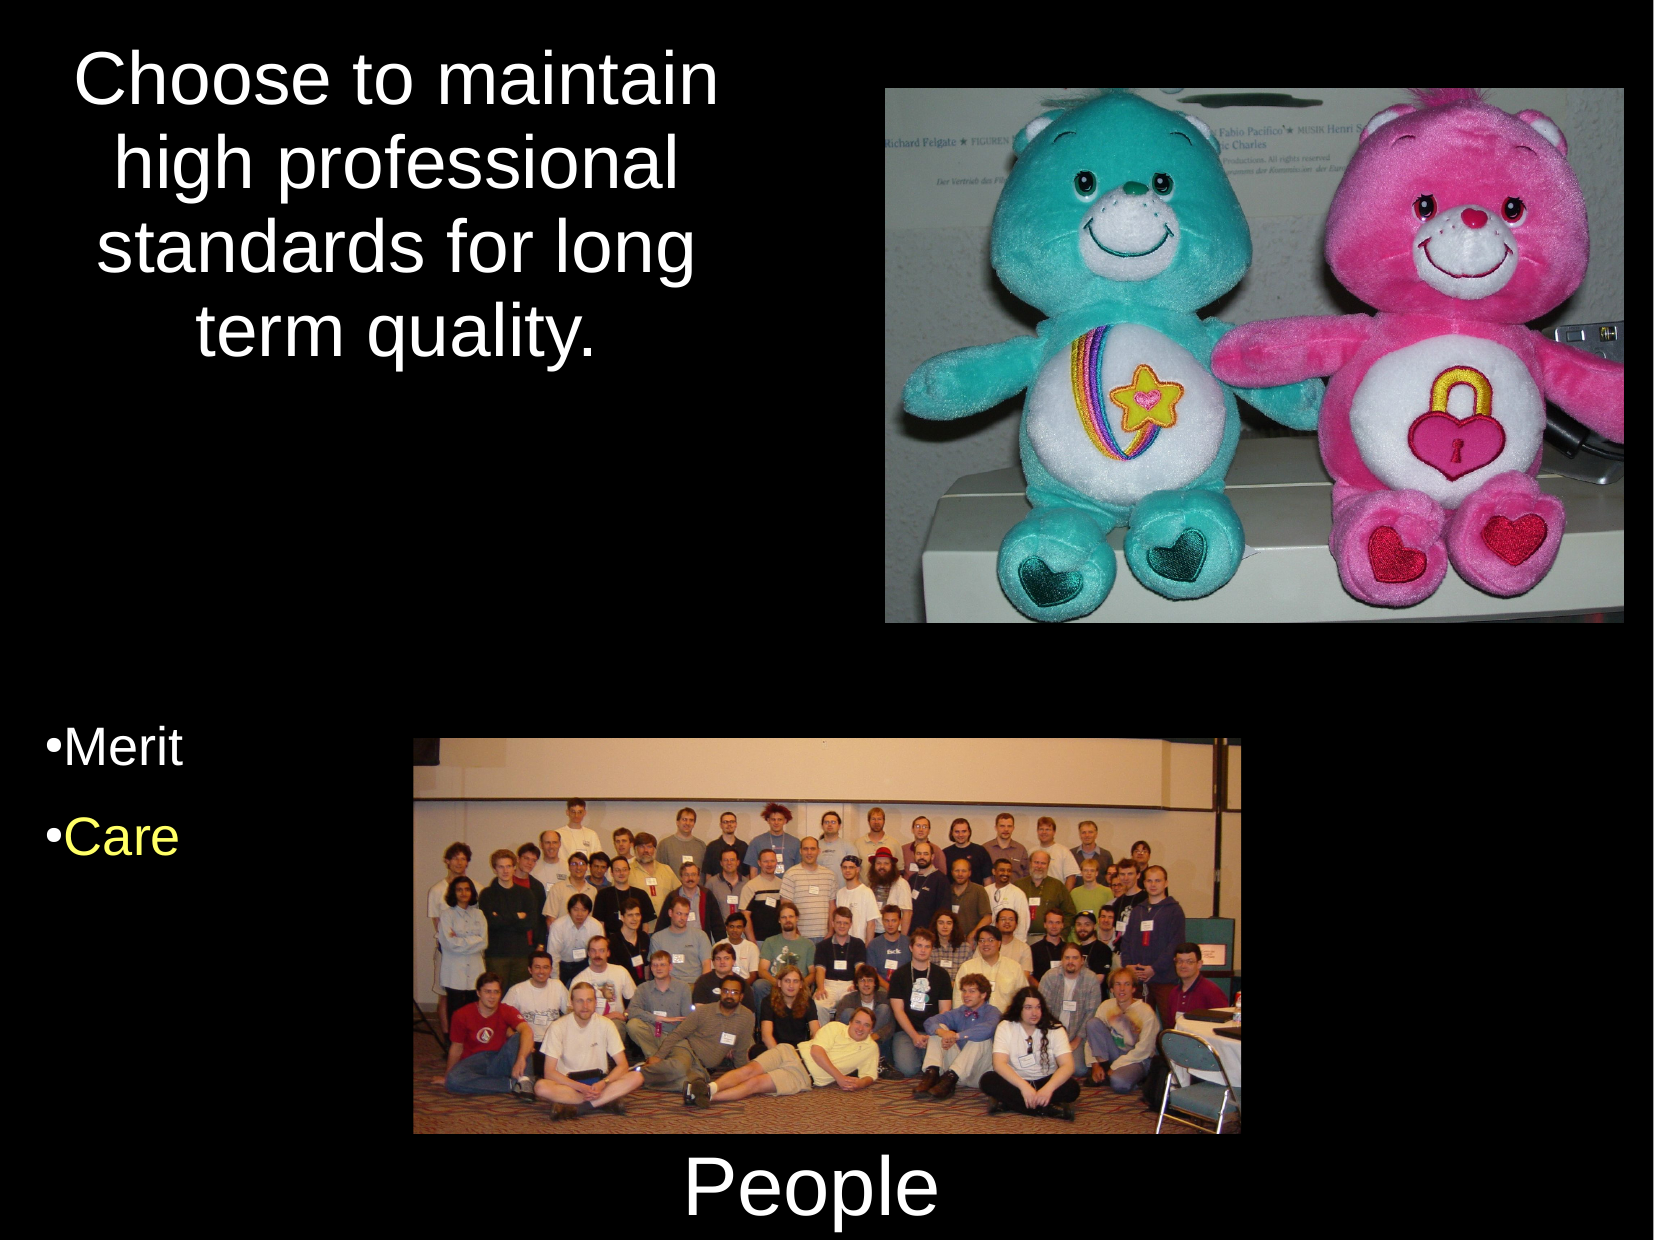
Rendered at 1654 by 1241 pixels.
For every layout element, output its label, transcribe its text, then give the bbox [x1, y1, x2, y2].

picture [885, 88, 1624, 623]
text_box People [667, 1132, 957, 1241]
picture [413, 738, 1242, 1134]
text_box Choose to maintain high professional standards for long term quality. [59, 29, 768, 650]
text_box Merit Care [29, 708, 199, 875]
